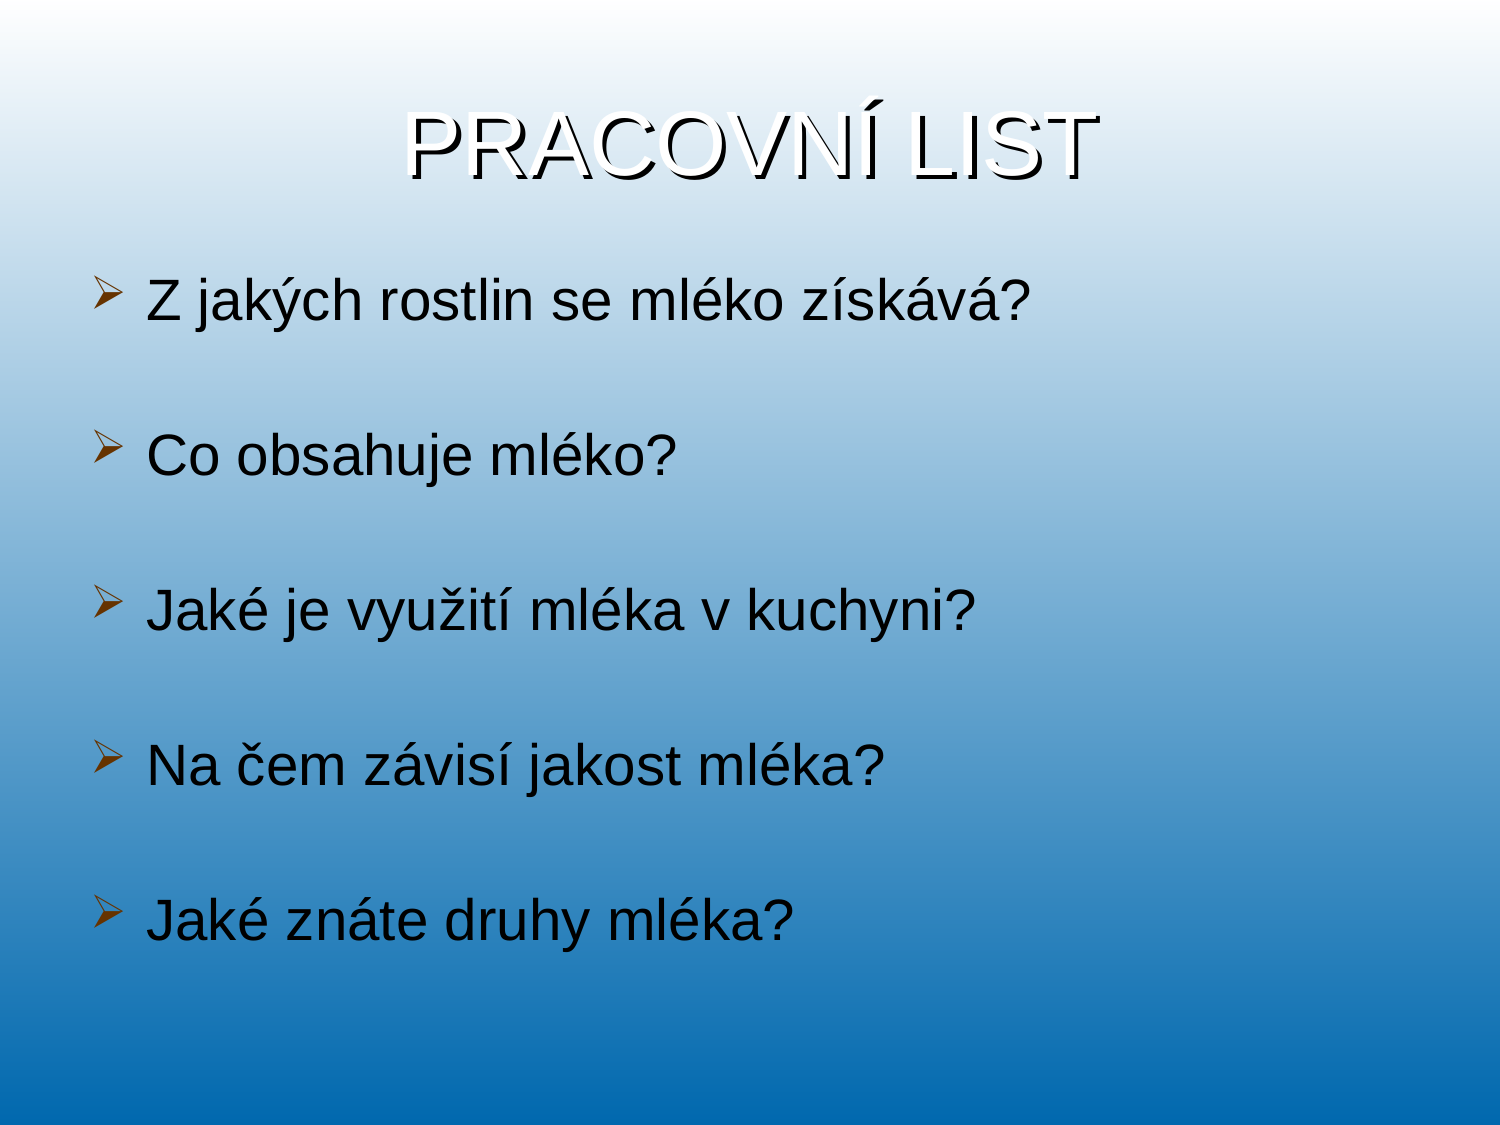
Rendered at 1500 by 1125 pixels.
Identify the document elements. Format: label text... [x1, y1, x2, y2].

title PRACOVNÍ LIST [75, 45, 1426, 233]
list Z jakých rostlin se mléko získává? Co obsahuje mléko? Jaké je využití mléka v kuchyni? Na čem závisí jakost mléka? Jaké znáte druhy mléka? [75, 262, 1426, 1116]
